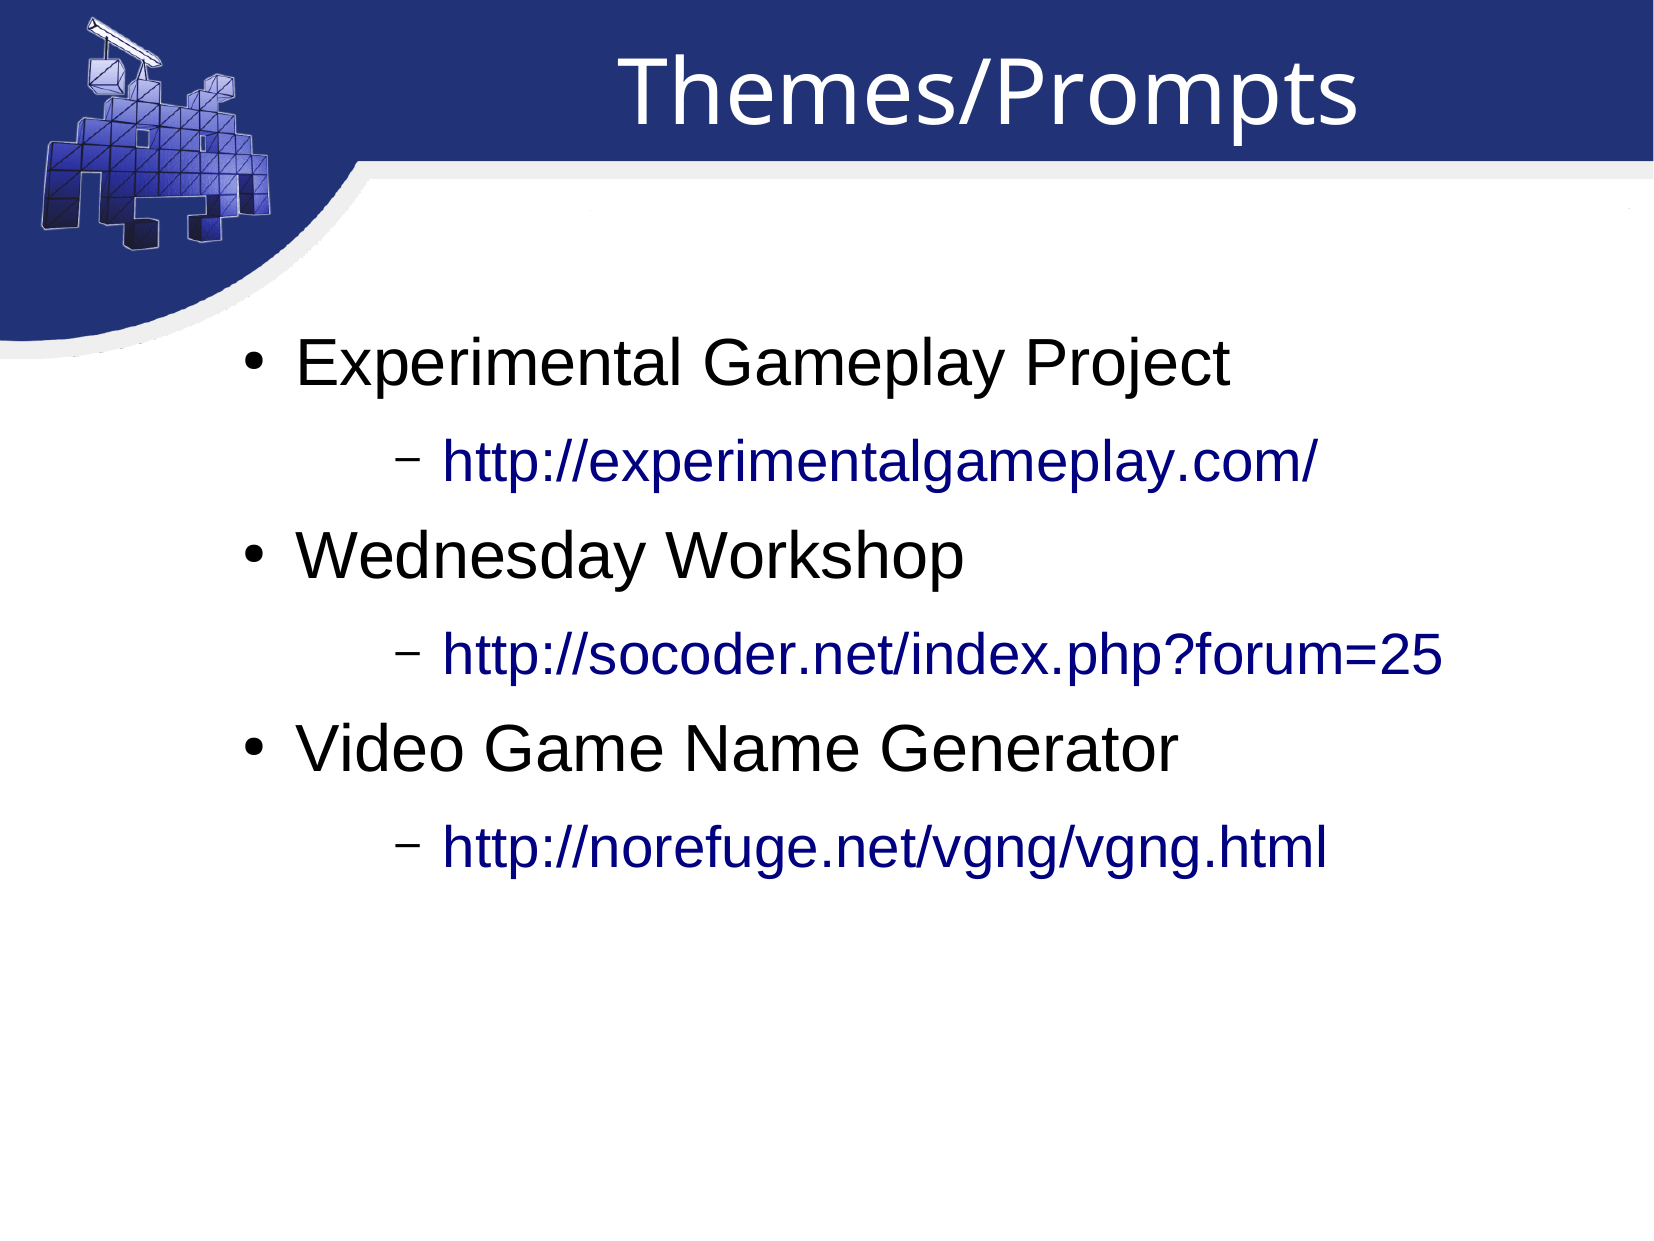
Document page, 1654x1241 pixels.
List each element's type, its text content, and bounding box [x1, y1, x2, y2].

title Themes/Prompts [354, 35, 1625, 142]
list Experimental Gameplay Project http://experimentalgameplay.com/ Wednesday Workshop http://socoder.net/index.php?forum=25 Video Game Name Generator http://norefuge.net/vgng/vgng.html [206, 324, 1595, 1078]
picture [0, 0, 1654, 443]
